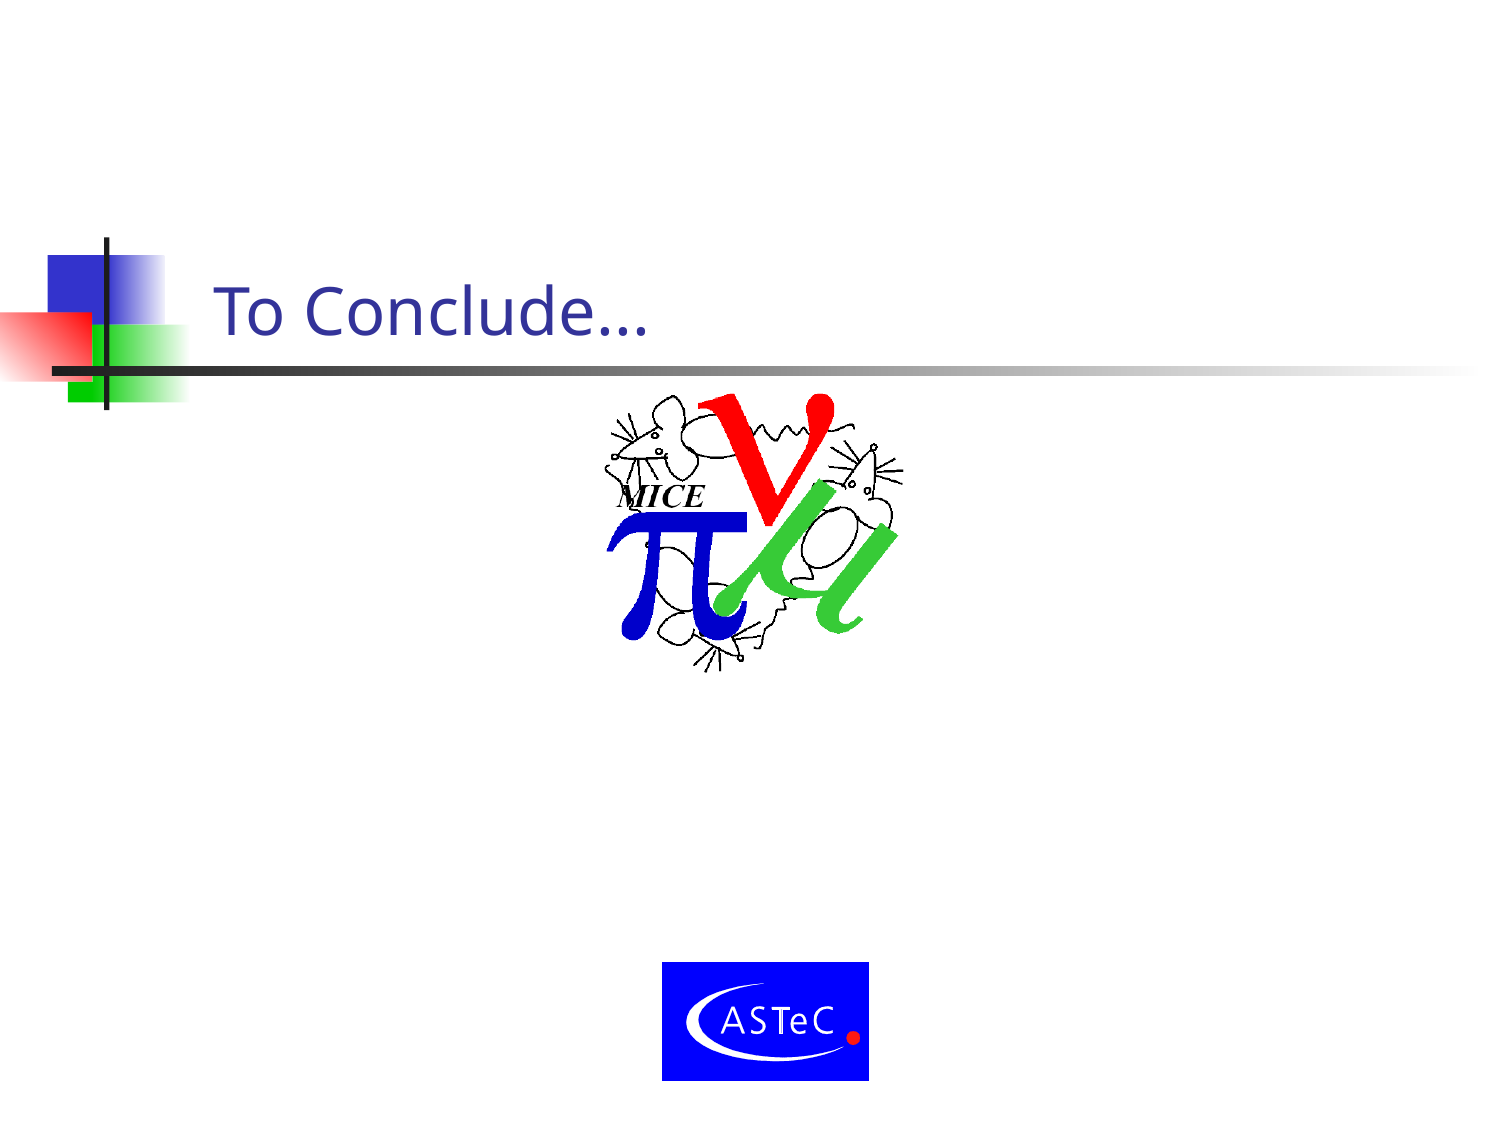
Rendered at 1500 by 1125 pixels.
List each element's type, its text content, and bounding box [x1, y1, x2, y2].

picture [662, 962, 870, 1081]
picture [575, 376, 930, 696]
title To Conclude... [198, 159, 1474, 363]
